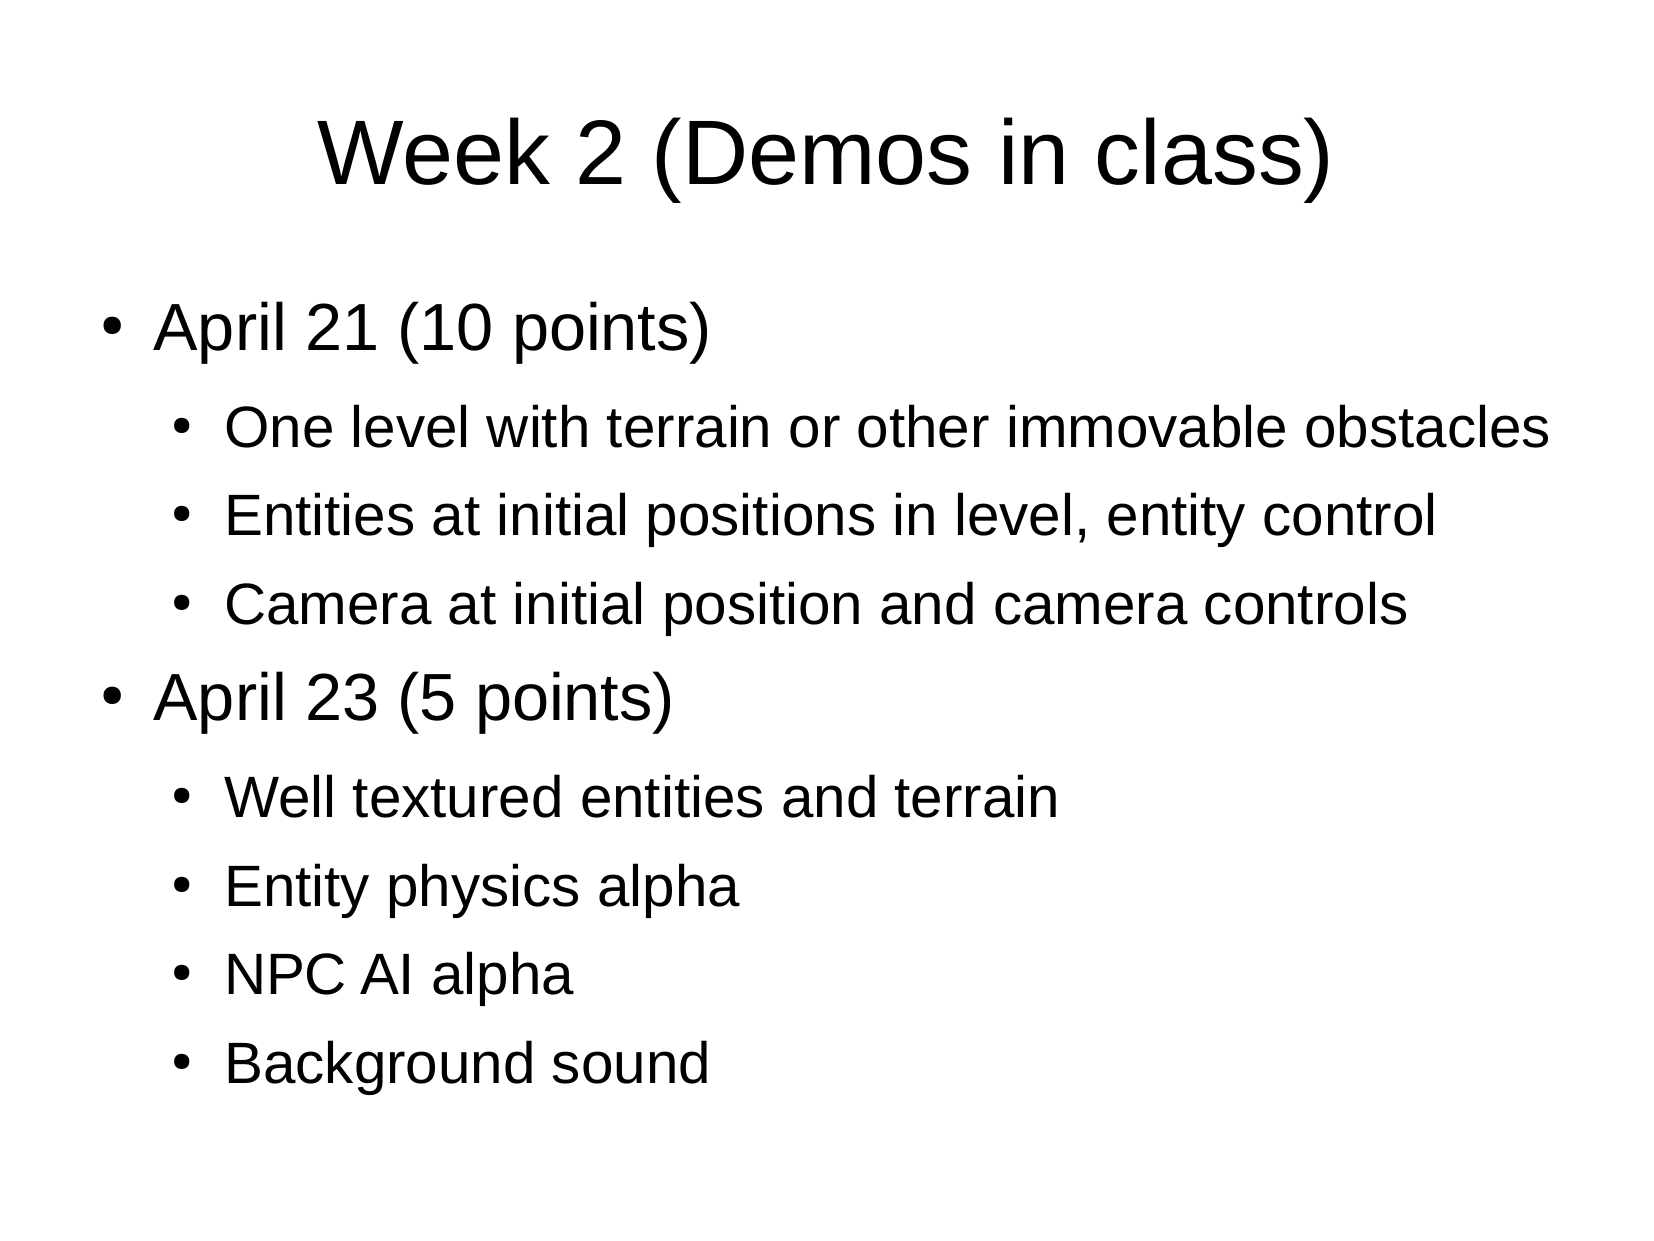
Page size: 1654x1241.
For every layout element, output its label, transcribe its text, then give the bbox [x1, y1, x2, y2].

list April 21 (10 points) One level with terrain or other immovable obstacles Entities at initial positions in level, entity control Camera at initial position and camera controls April 23 (5 points) Well textured entities and terrain Entity physics alpha NPC AI alpha Background sound [82, 290, 1571, 1109]
title Week 2 (Demos in class) [82, 56, 1571, 250]
